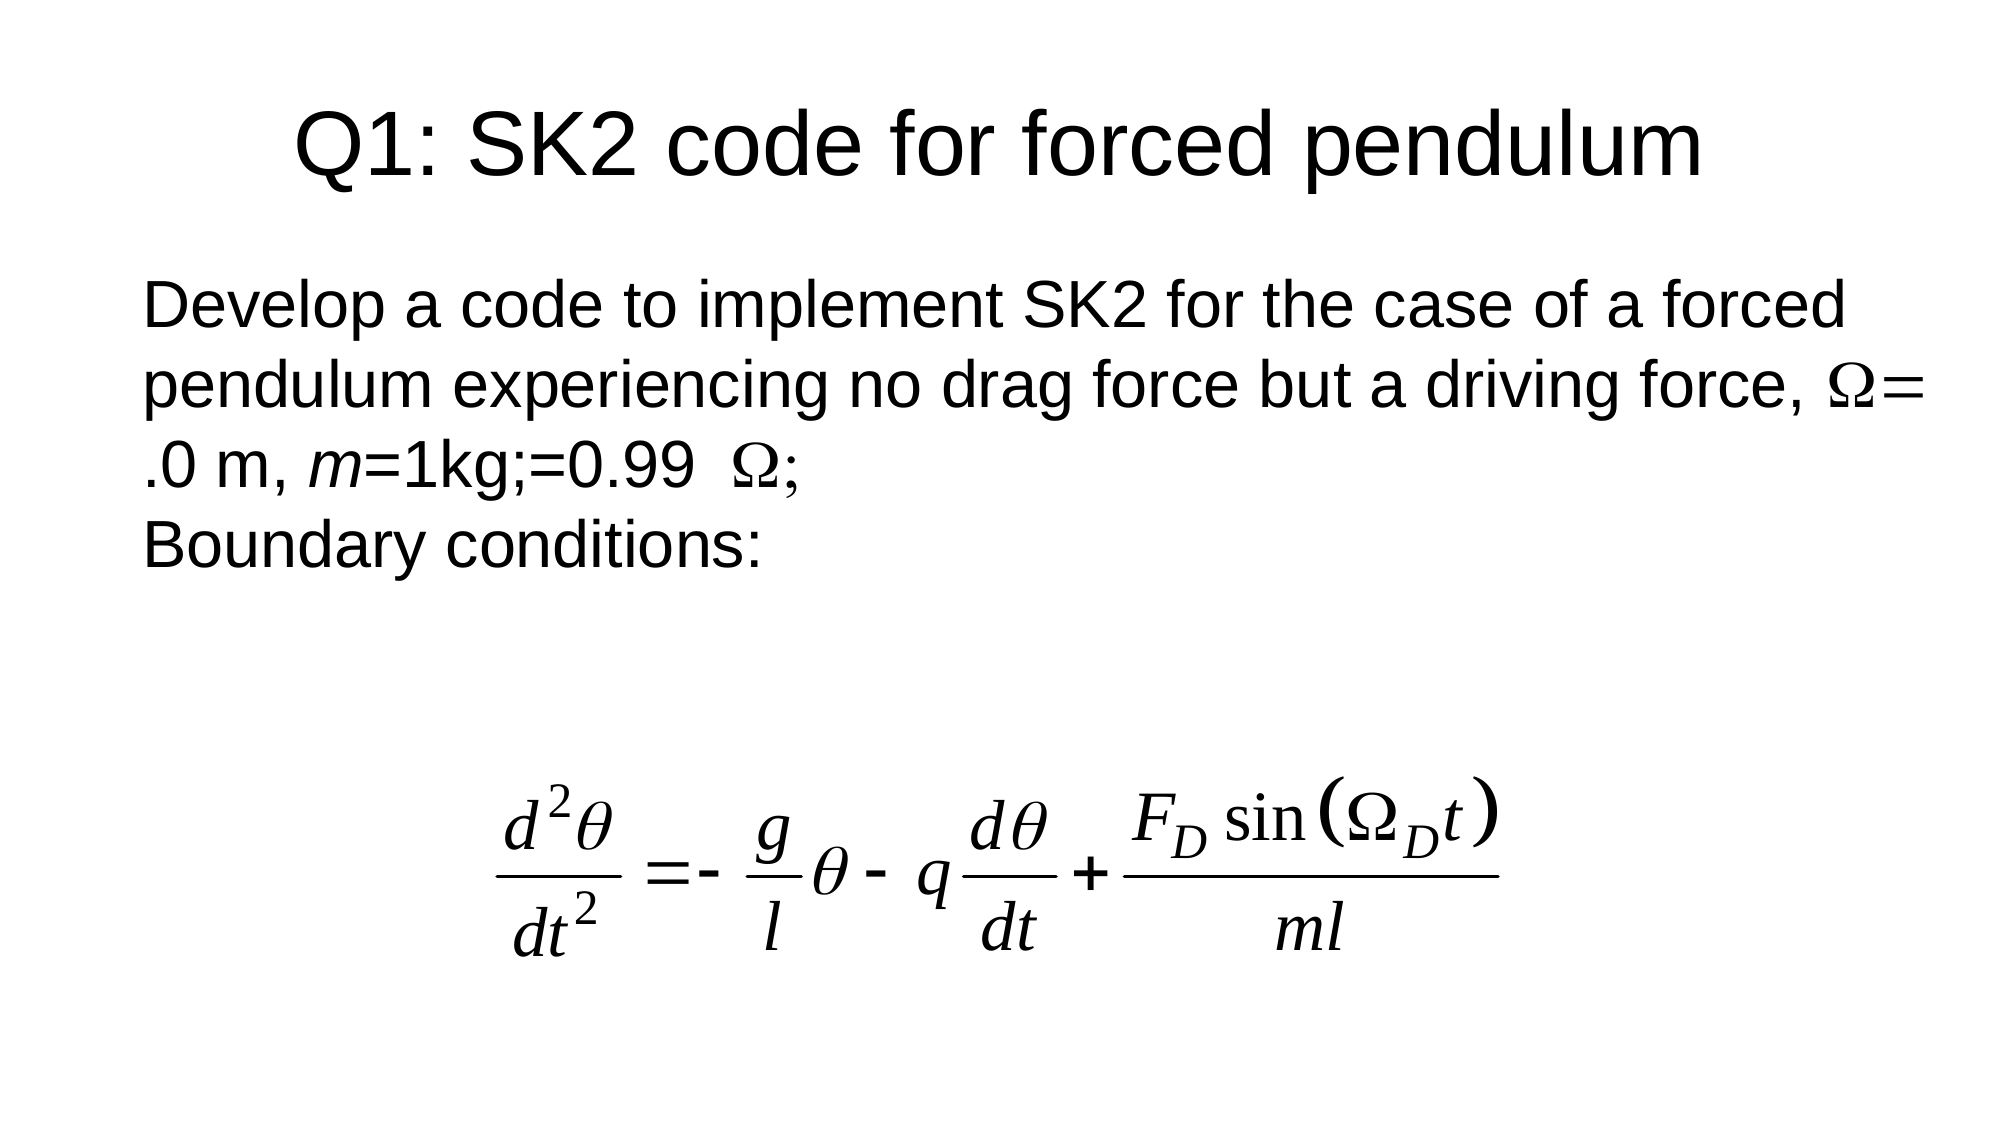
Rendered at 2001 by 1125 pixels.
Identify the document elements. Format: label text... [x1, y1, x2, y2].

list Develop a code to implement SK2 for the case of a forced pendulum experiencing no drag force but a driving force, W= .0 m, m=1kg;=0.99 W; Boundary conditions: [142, 260, 1942, 913]
title Q1: SK2 code for forced pendulum [99, 44, 1900, 233]
chart [482, 913, 1518, 973]
